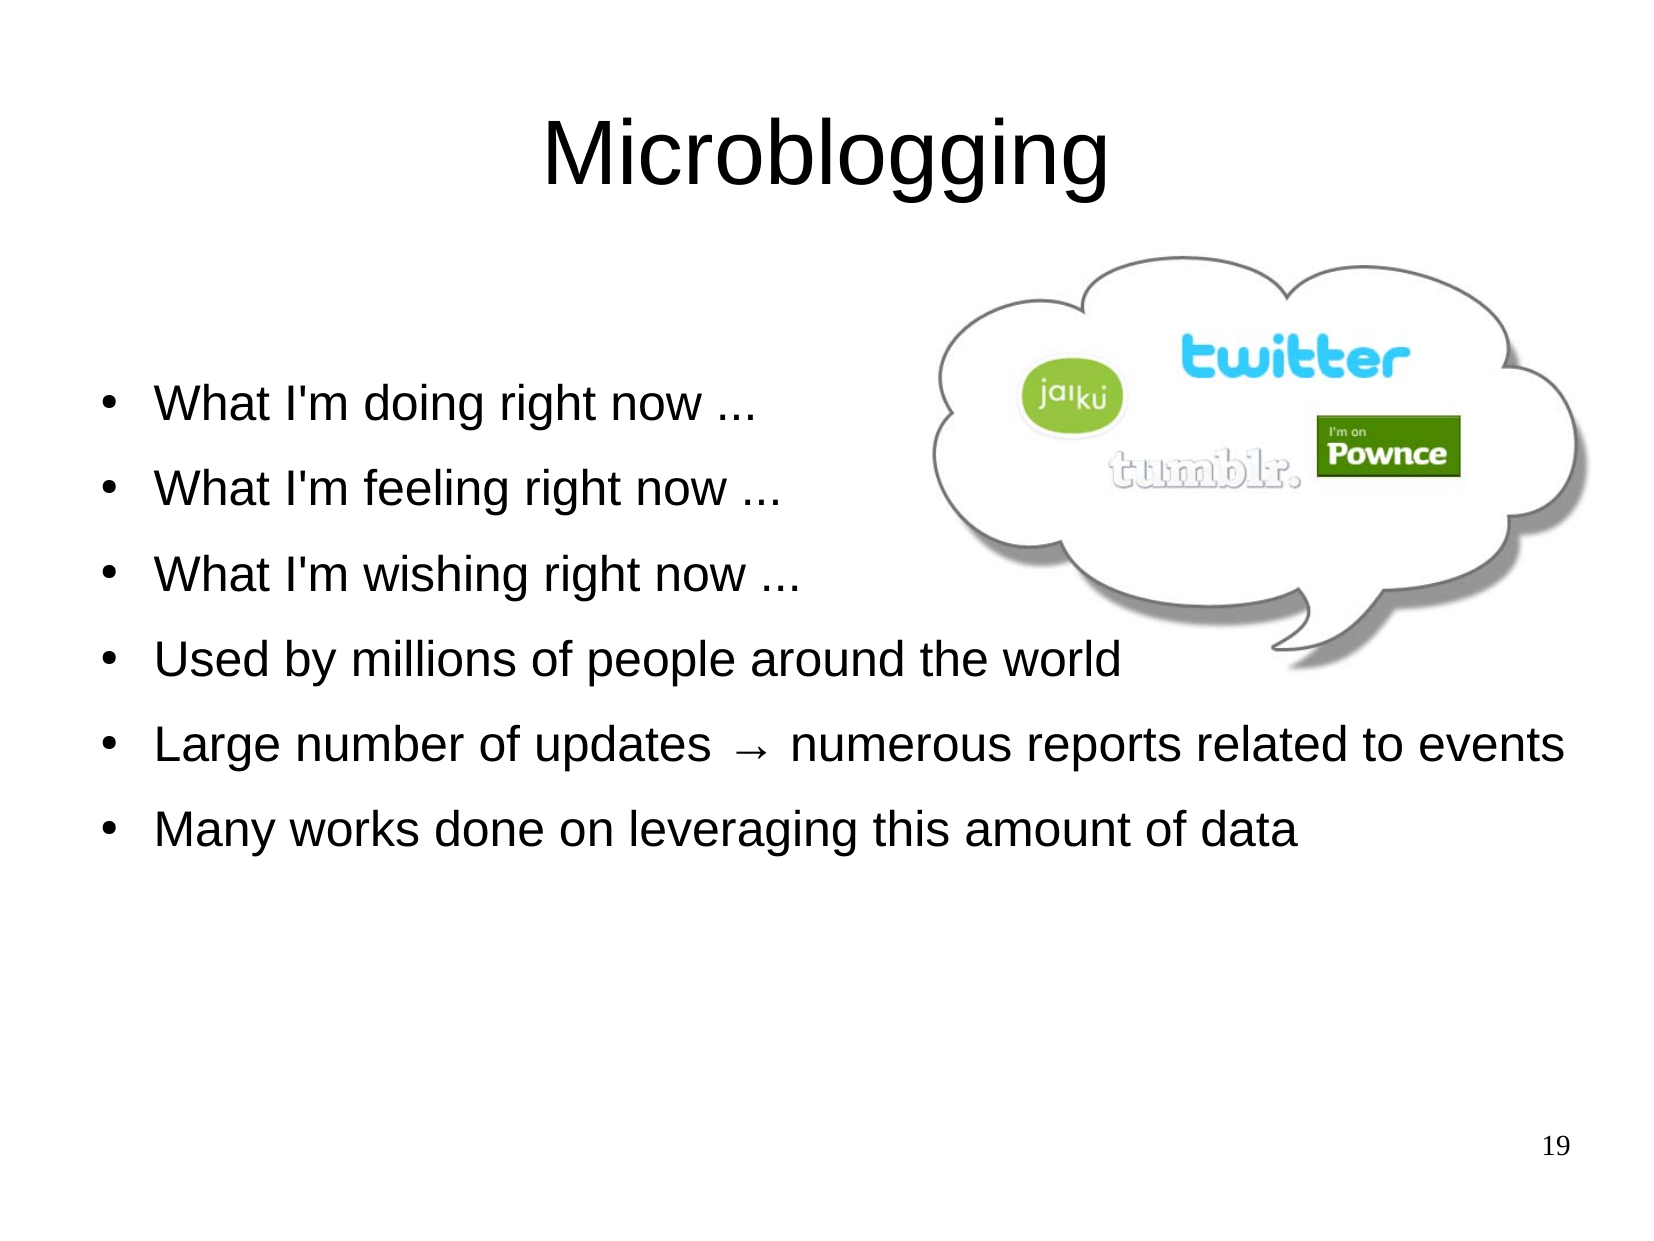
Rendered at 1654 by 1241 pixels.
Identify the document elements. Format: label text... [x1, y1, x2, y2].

list What I'm doing right now ... What I'm feeling right now ... What I'm wishing right now ... Used by millions of people around the world Large number of updates → numerous reports related to events Many works done on leveraging this amount of data [82, 290, 1571, 1109]
title Microblogging [82, 49, 1571, 257]
picture [863, 166, 1593, 713]
